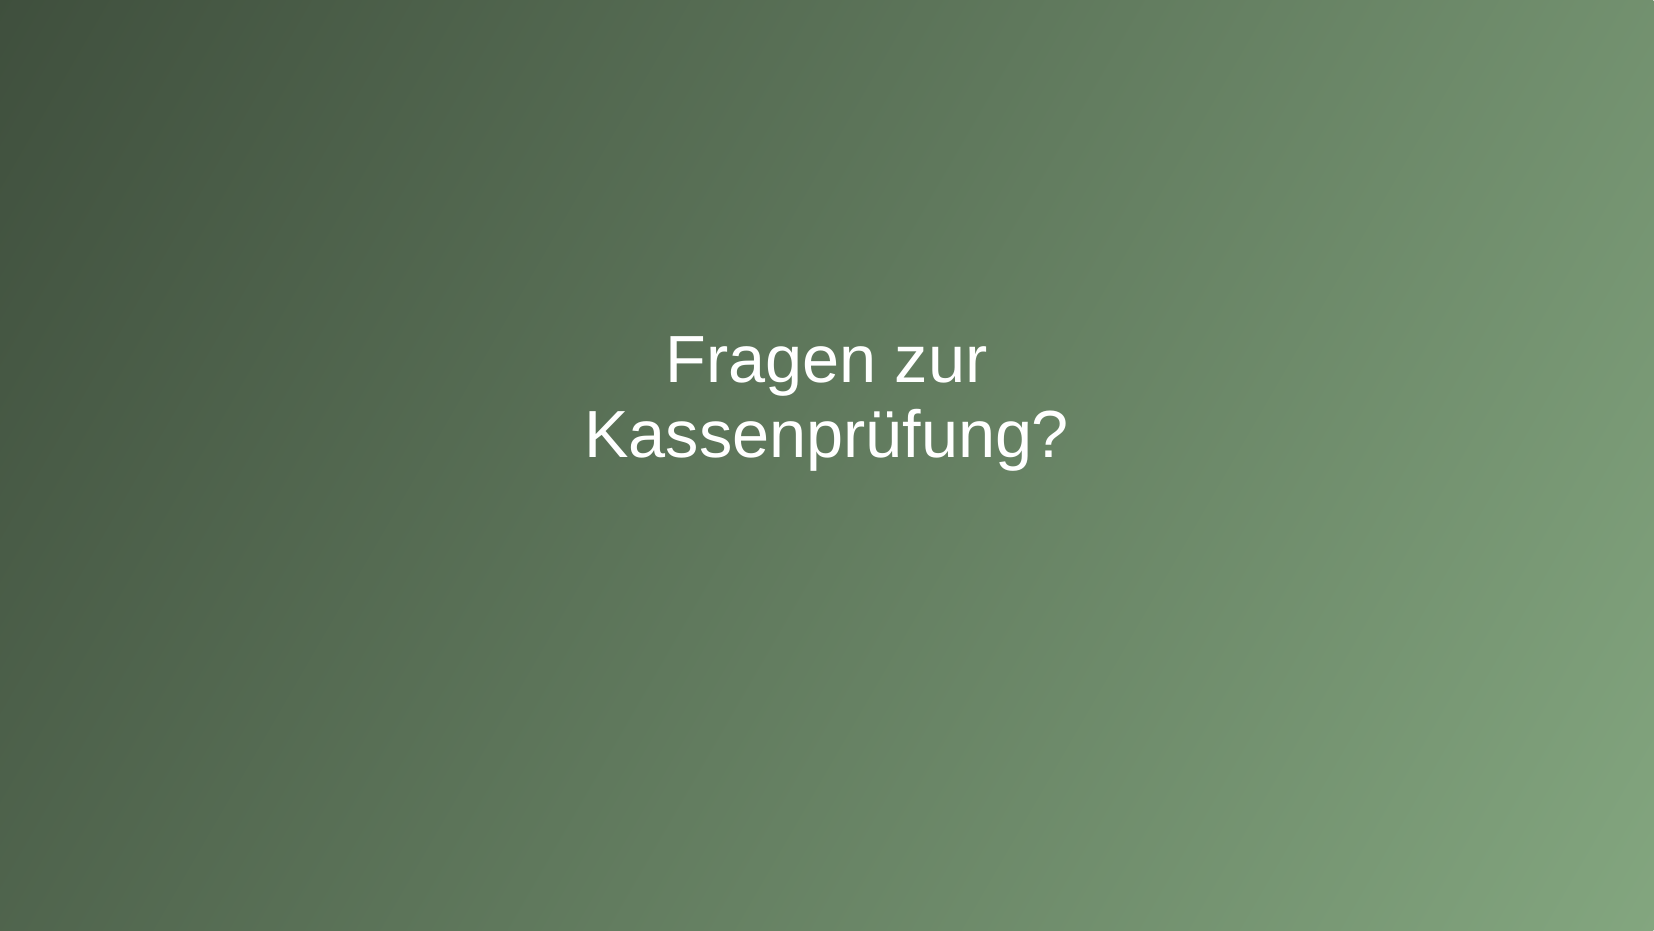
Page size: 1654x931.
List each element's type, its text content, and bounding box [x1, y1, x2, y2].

subtitle Fragen zur Kassenprüfung? [82, 37, 1571, 757]
